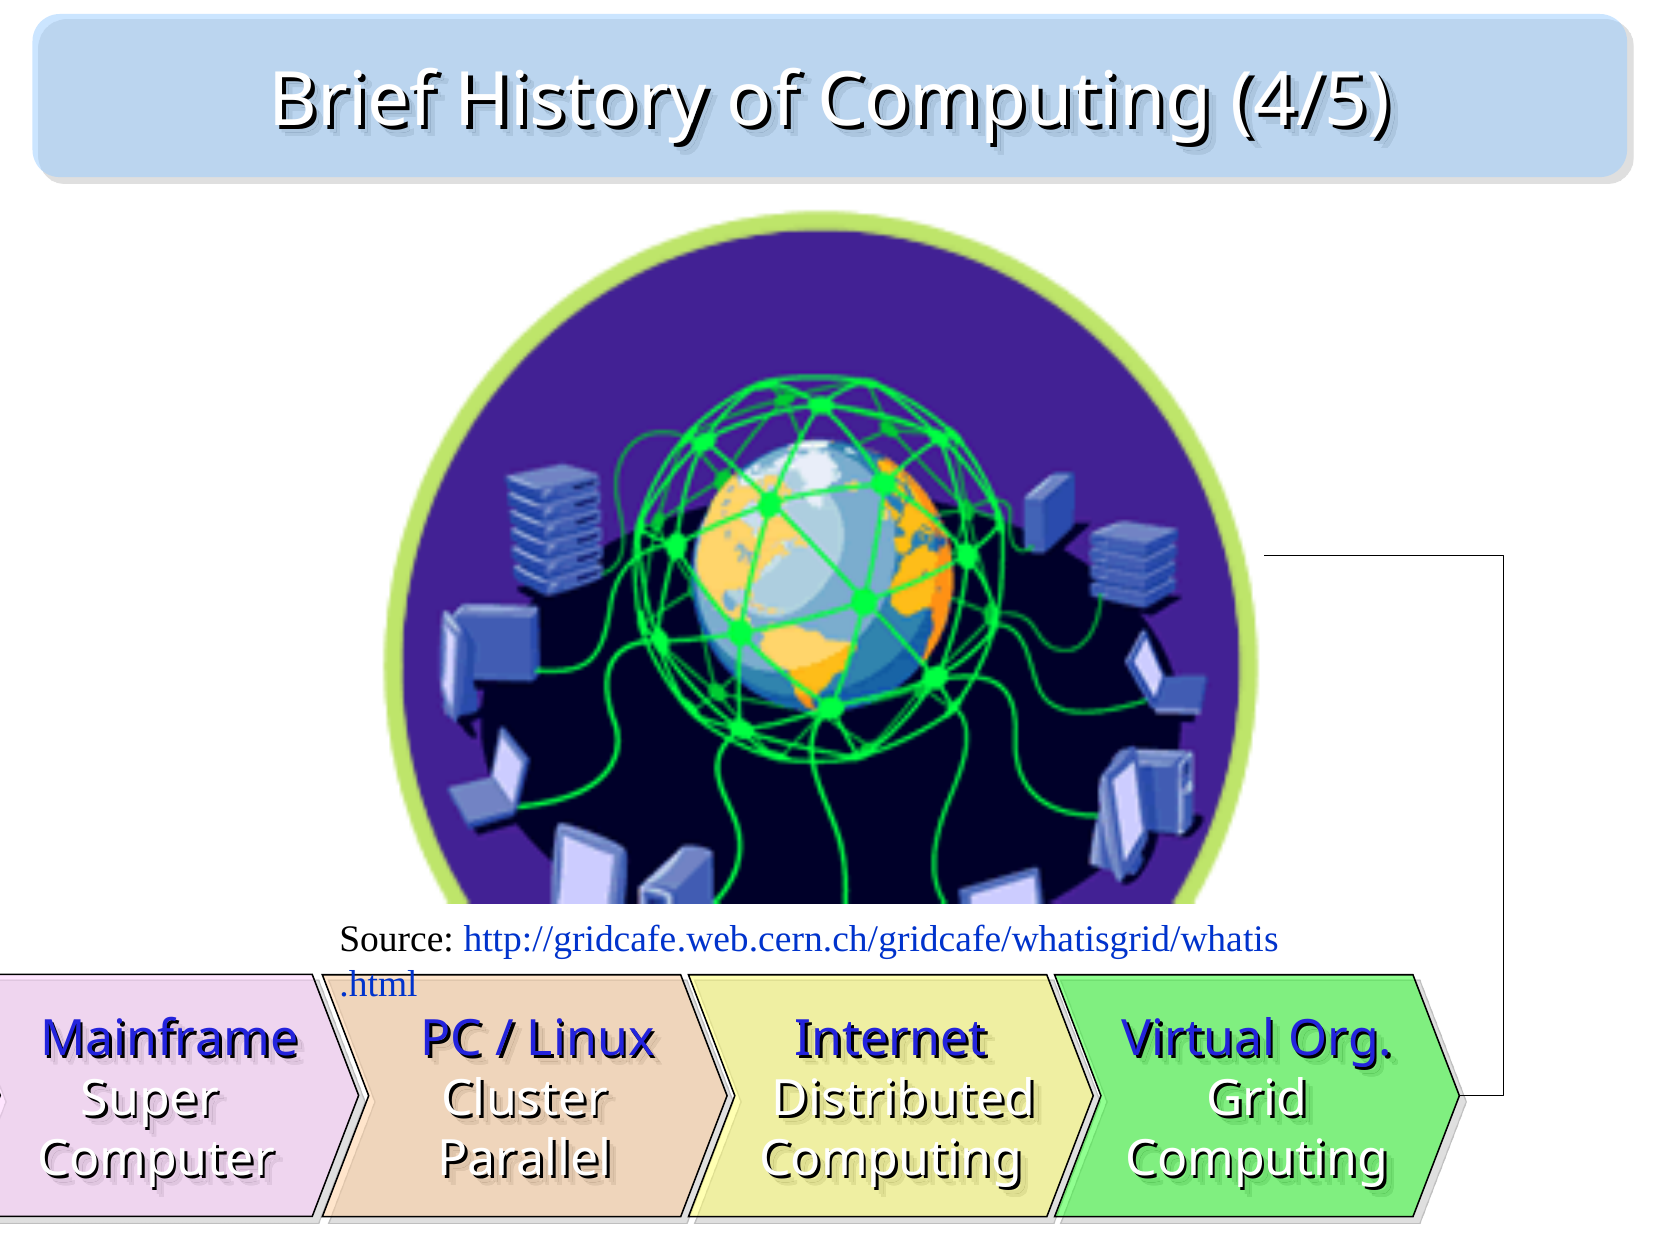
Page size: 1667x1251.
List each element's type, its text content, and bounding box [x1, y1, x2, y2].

text_box Source: http://gridcafe.web.cern.ch/gridcafe/whatisgrid/whatis.html [324, 907, 1373, 967]
text_box Brief History of Computing (4/5) [32, 13, 1628, 178]
picture [378, 205, 1265, 906]
text_box Internet Distributed Computing [688, 974, 1094, 1217]
text_box Virtual Org. Grid Computing [1054, 974, 1460, 1217]
text_box PC / Linux Cluster Parallel [322, 974, 728, 1217]
text_box Mainframe Super Computer [0, 974, 359, 1217]
